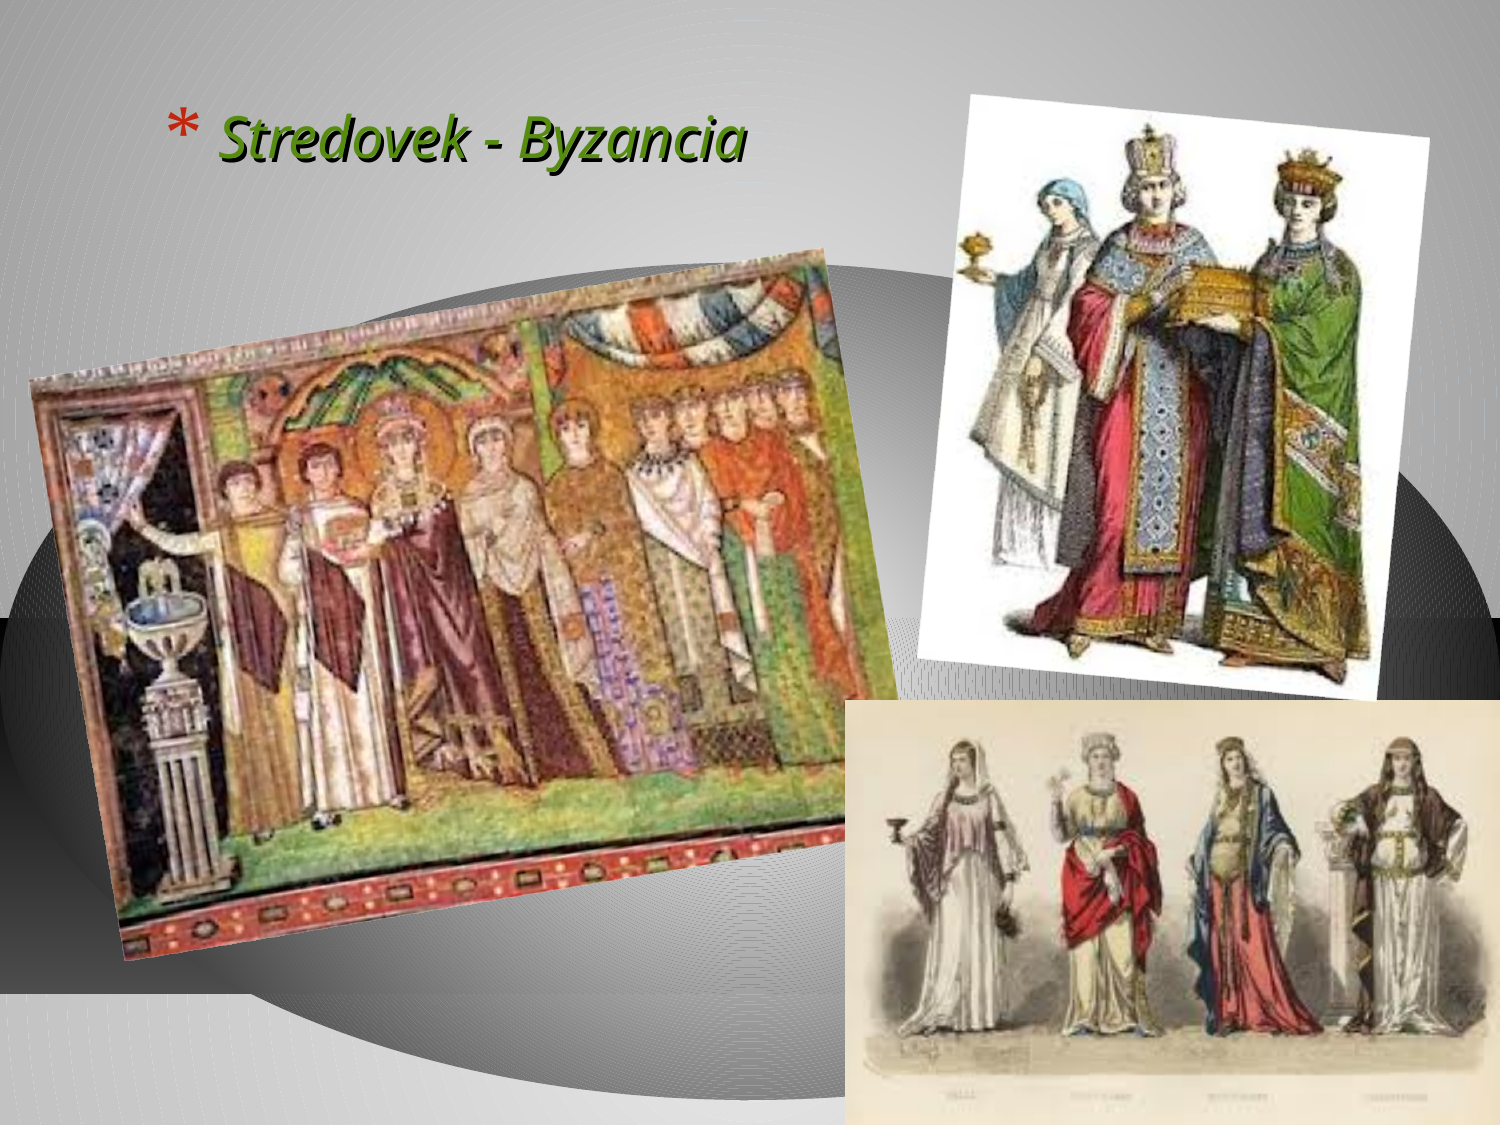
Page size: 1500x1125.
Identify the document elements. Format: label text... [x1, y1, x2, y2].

picture [27, 93, 1500, 1125]
title Stredovek - Byzancia [88, 93, 762, 220]
